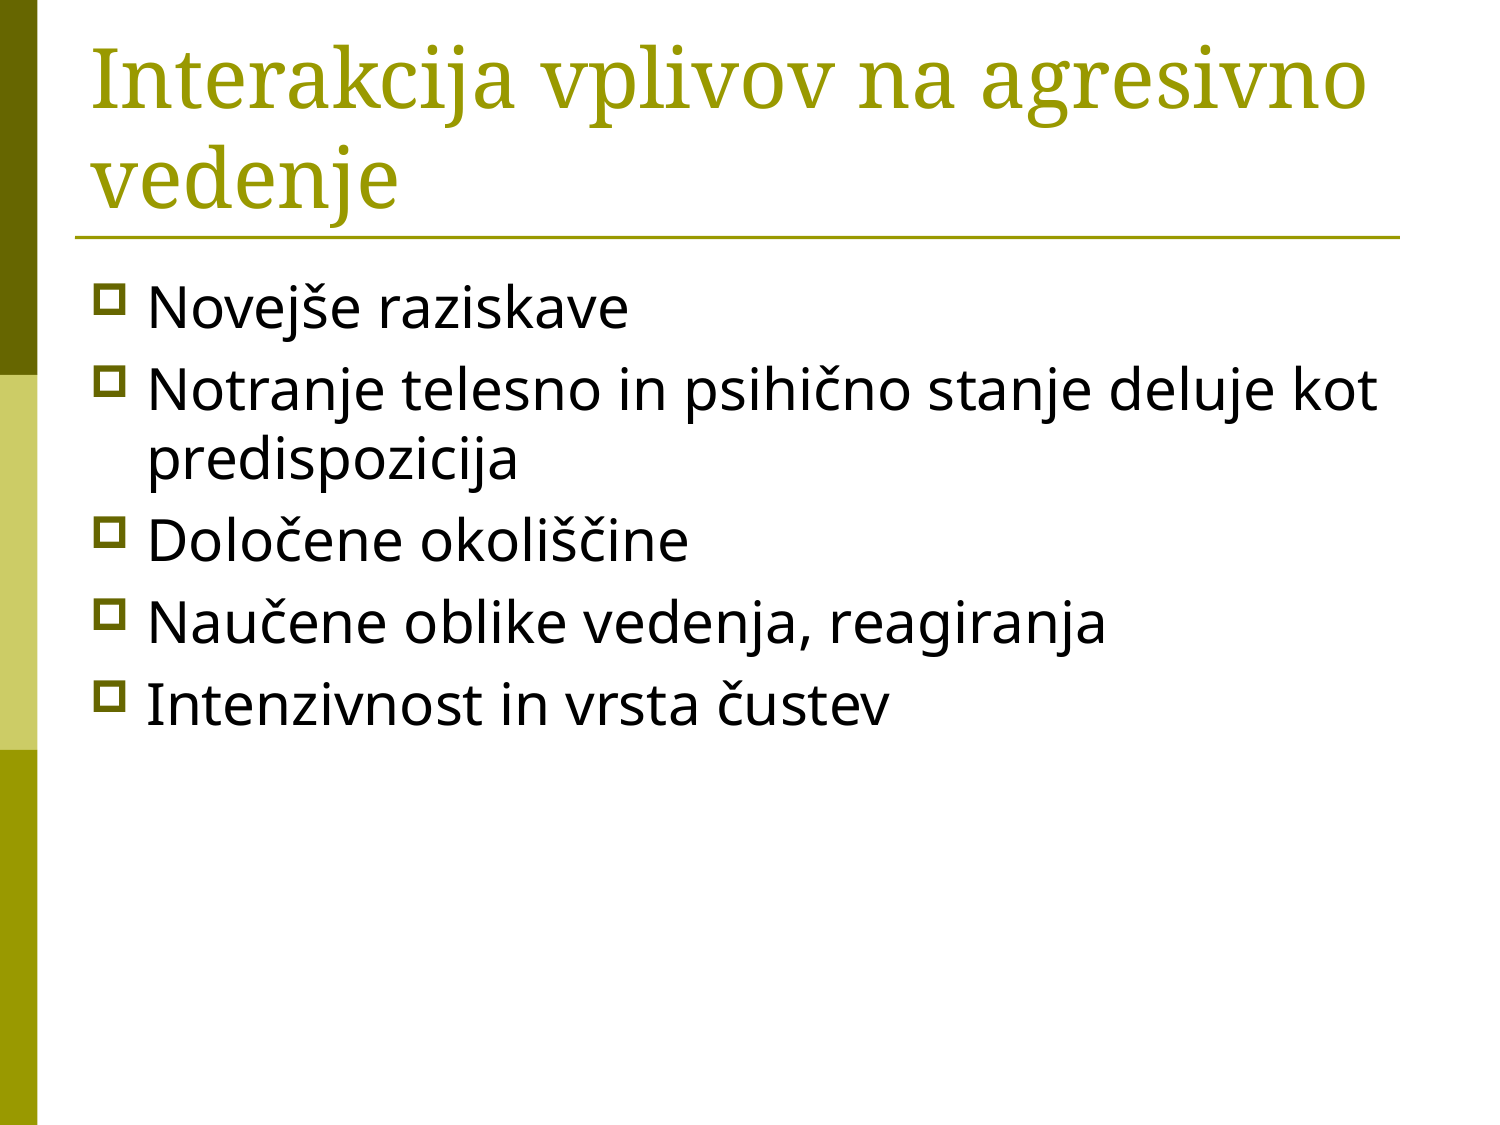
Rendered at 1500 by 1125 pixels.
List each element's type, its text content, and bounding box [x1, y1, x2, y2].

list Novejše raziskave Notranje telesno in psihično stanje deluje kot predispozicija Določene okoliščine Naučene oblike vedenja, reagiranja Intenzivnost in vrsta čustev [75, 262, 1425, 1006]
title Interakcija vplivov na agresivno vedenje [75, 45, 1425, 233]
